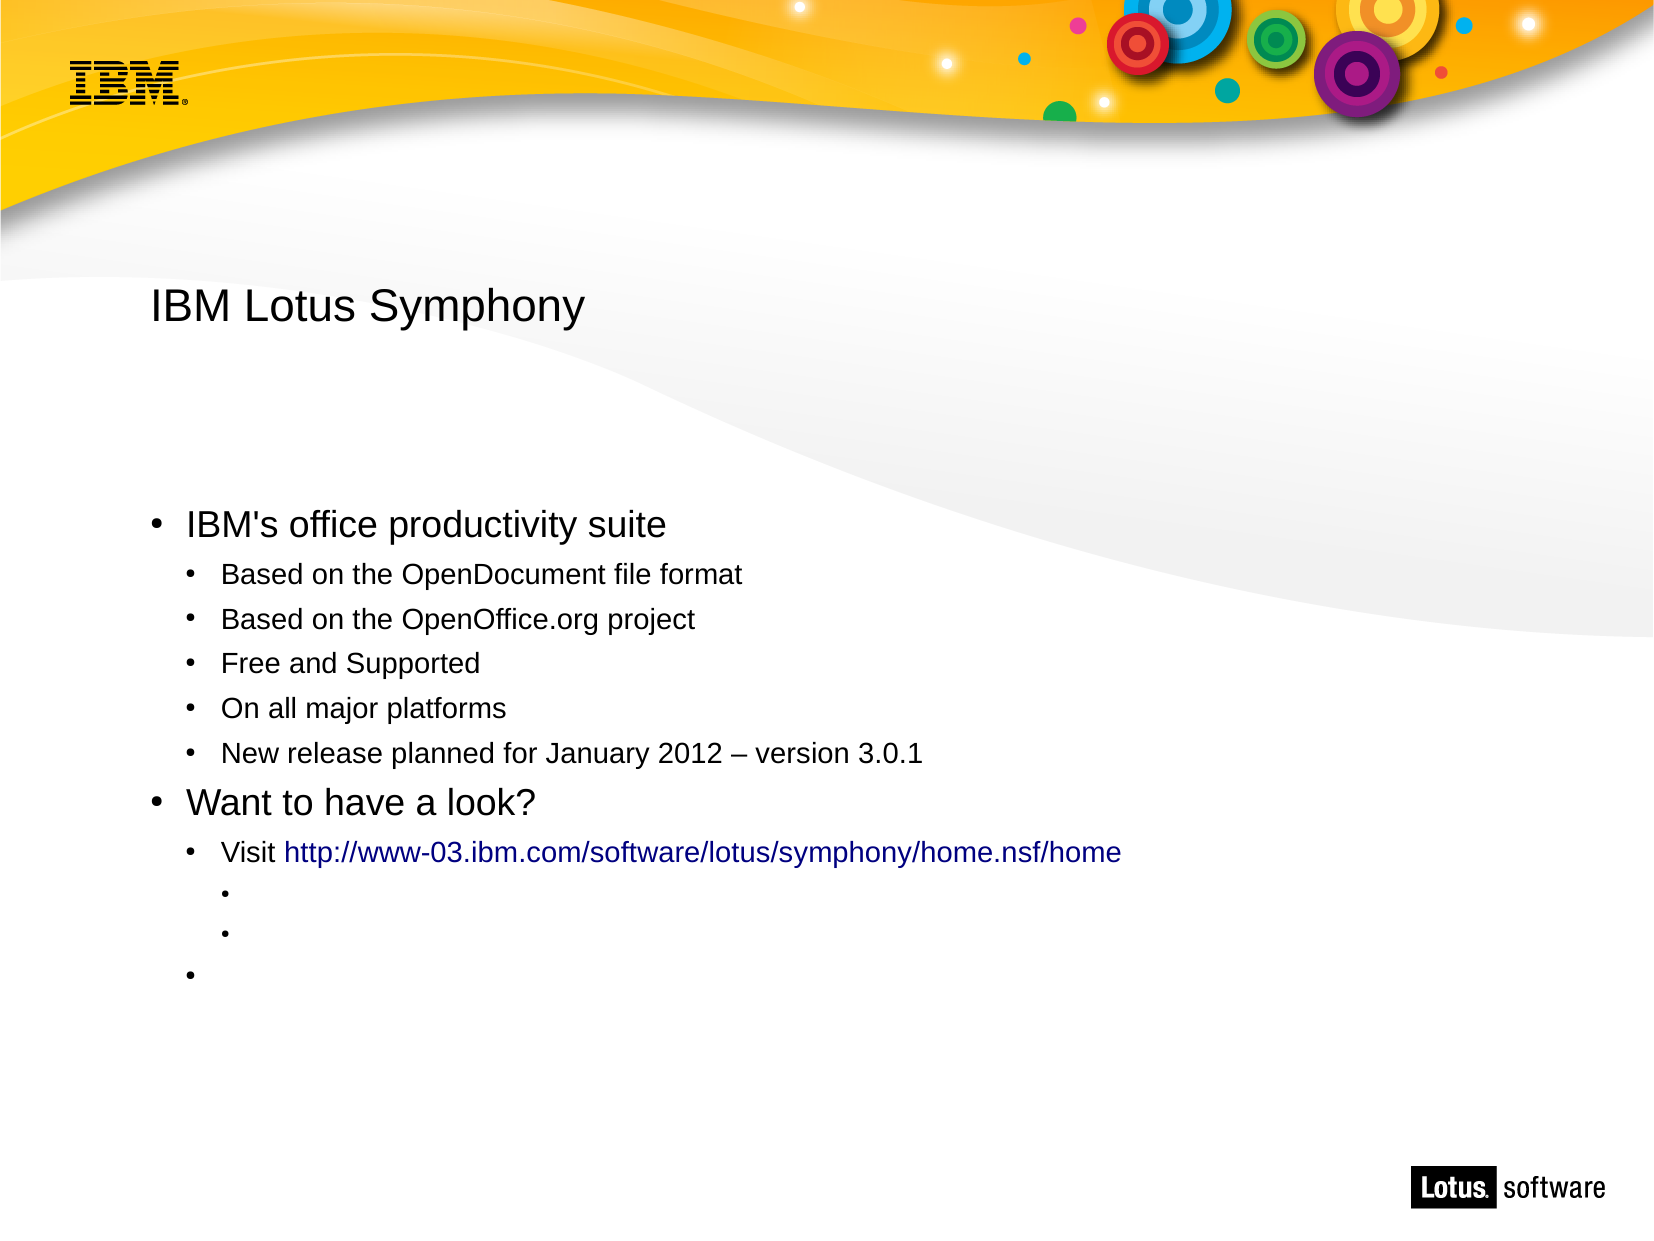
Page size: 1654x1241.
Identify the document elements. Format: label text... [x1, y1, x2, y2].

picture [0, 0, 1654, 1241]
list IBM's office productivity suite Based on the OpenDocument file format Based on the OpenOffice.org project Free and Supported On all major platforms New release planned for January 2012 – version 3.0.1 Want to have a look? Visit http://www-03.ibm.com/software/lotus/symphony/home.nsf/home [150, 503, 1538, 1126]
title IBM Lotus Symphony [150, 280, 1538, 413]
